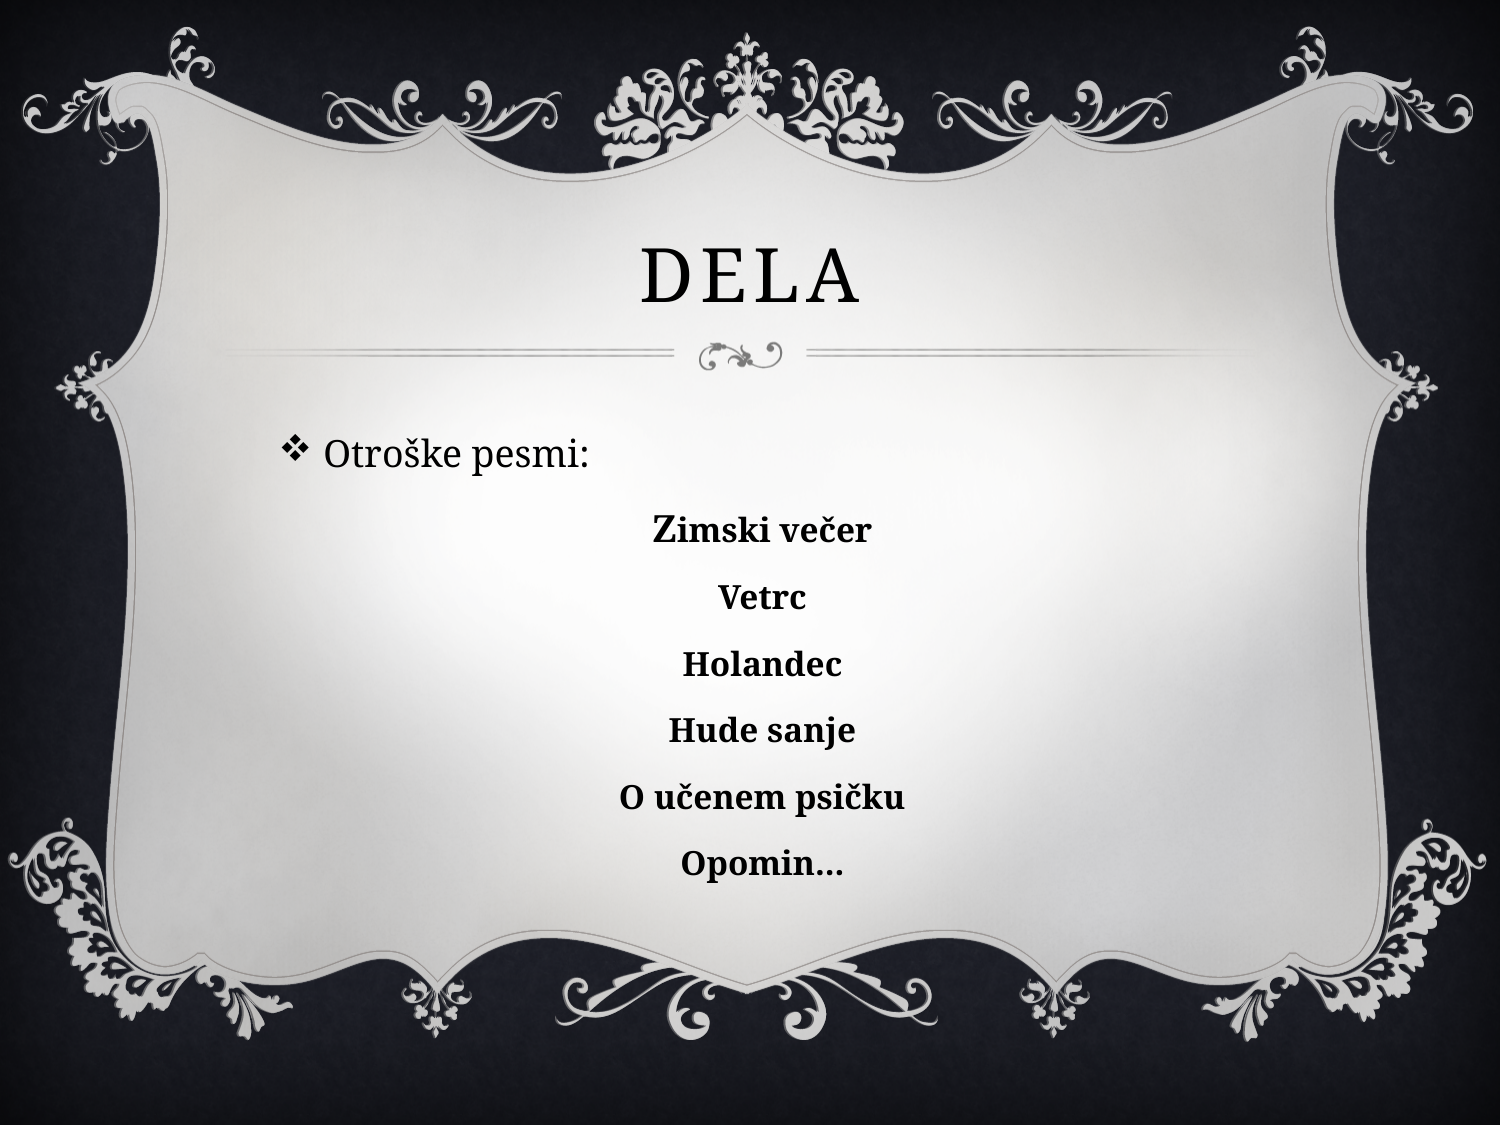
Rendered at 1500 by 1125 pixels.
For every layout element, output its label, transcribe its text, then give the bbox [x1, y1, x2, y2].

title dela [225, 212, 1275, 325]
list Otroške pesmi: Zimski večer Vetrc Holandec Hude sanje O učenem psičku Opomin... [237, 399, 1288, 900]
picture [0, 0, 1500, 1125]
